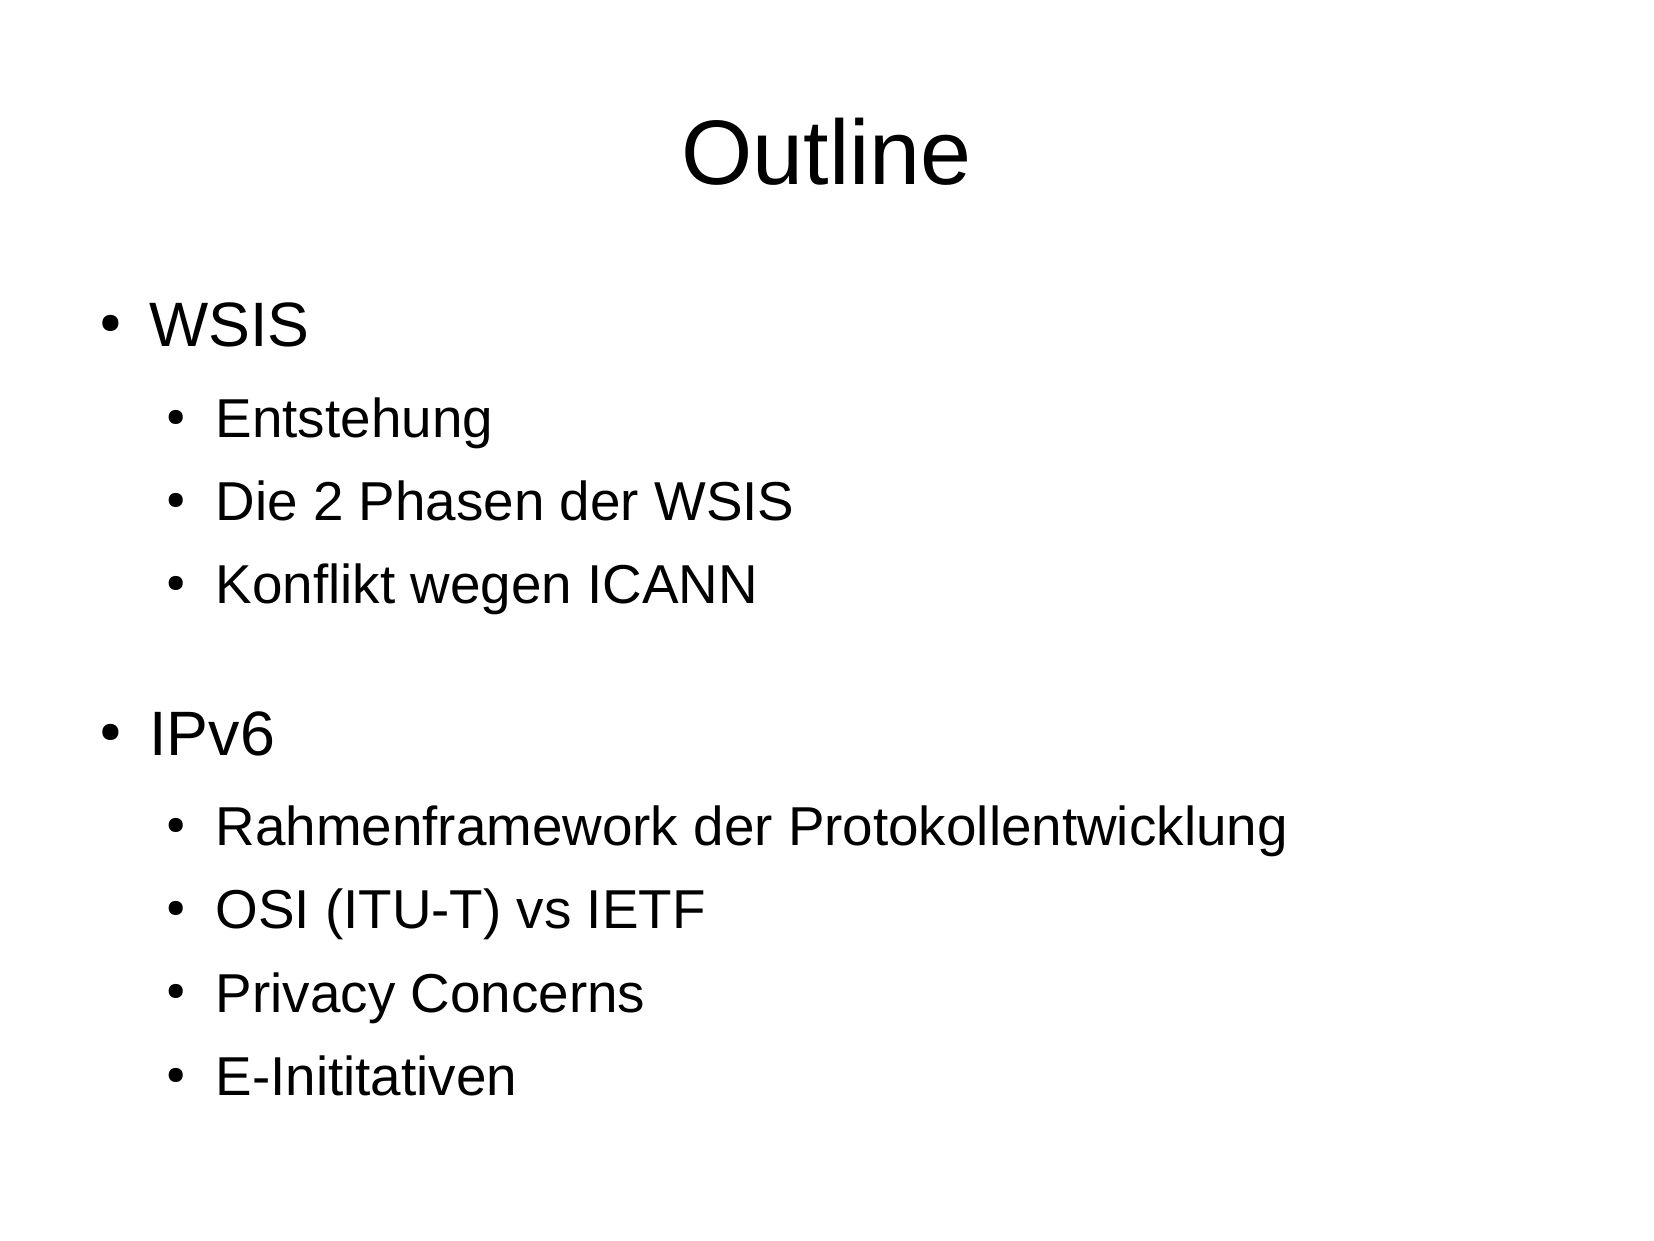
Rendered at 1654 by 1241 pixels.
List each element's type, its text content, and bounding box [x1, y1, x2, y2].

list WSIS Entstehung Die 2 Phasen der WSIS Konflikt wegen ICANN IPv6 Rahmenframework der Protokollentwicklung OSI (ITU-T) vs IETF Privacy Concerns E-Inititativen [82, 290, 1571, 1109]
title Outline [82, 49, 1571, 257]
